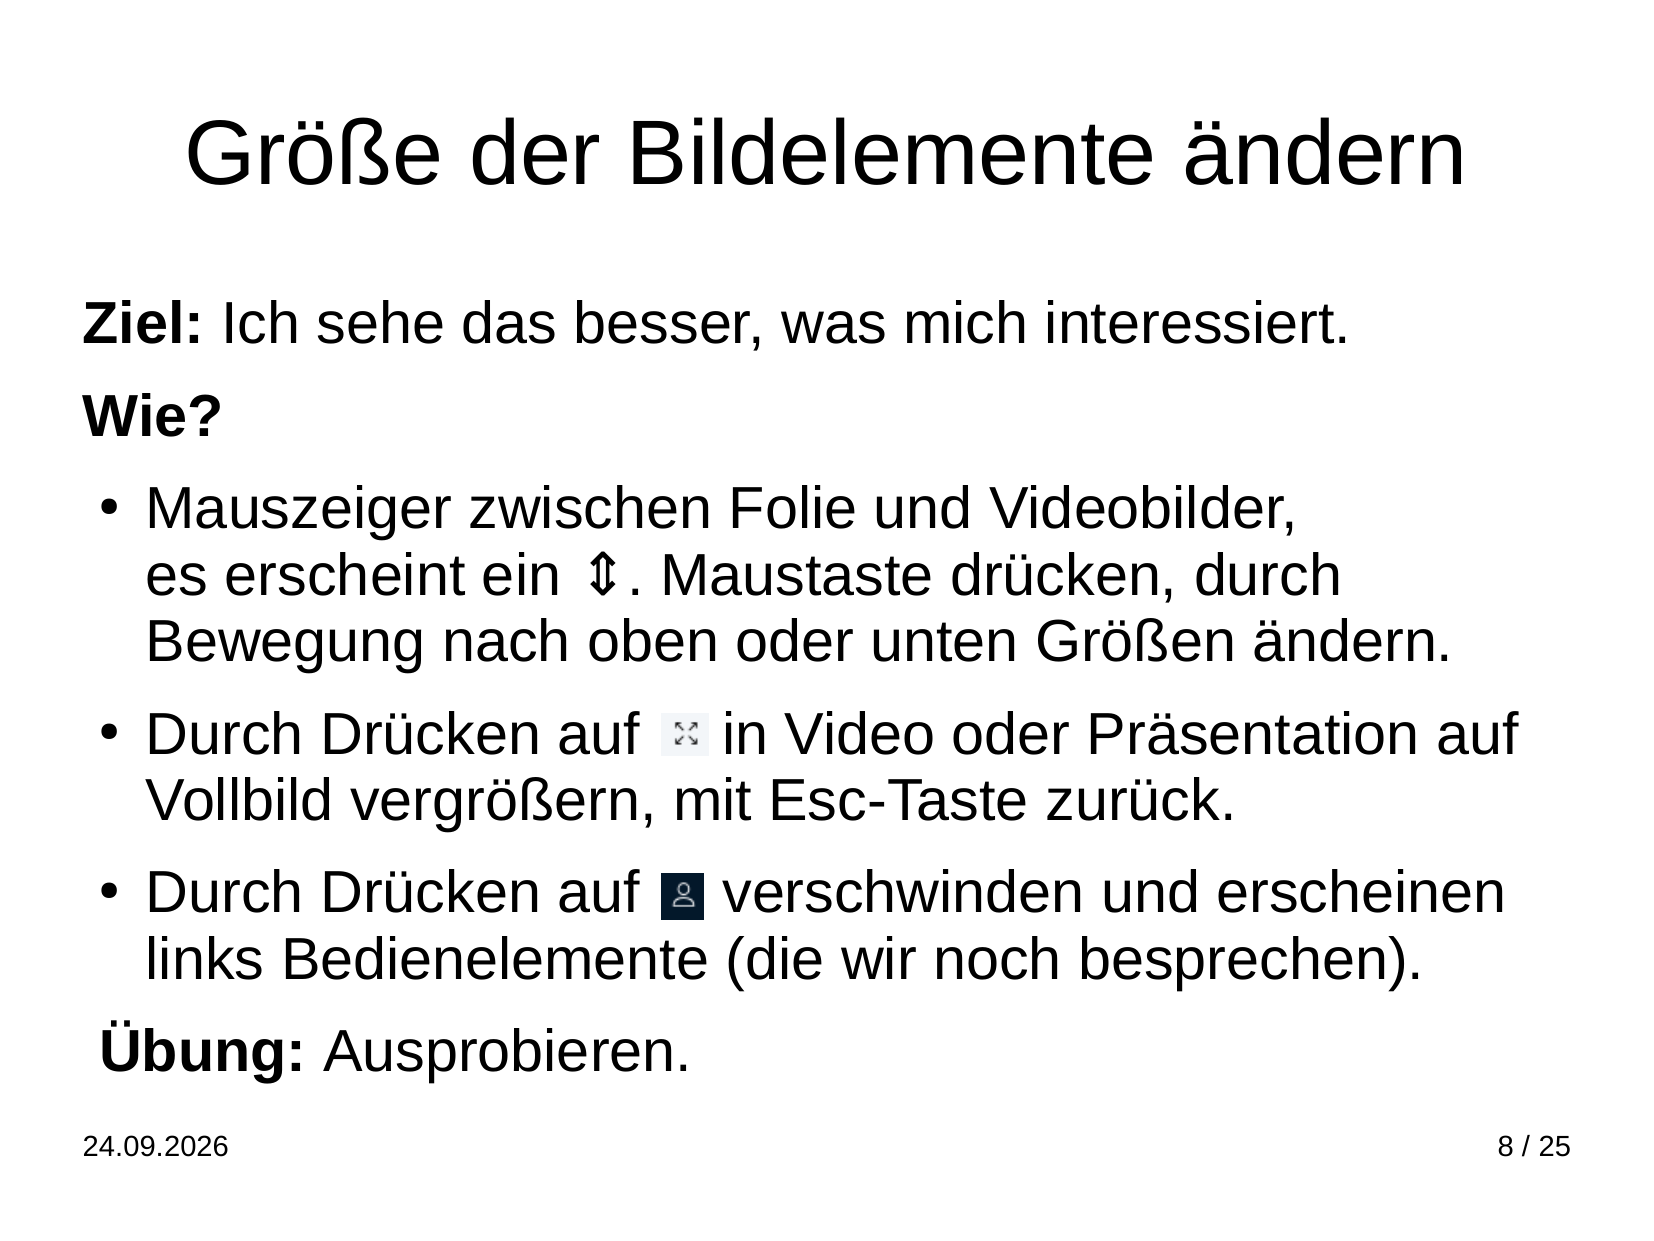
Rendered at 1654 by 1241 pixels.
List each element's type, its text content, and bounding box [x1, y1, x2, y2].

title Größe der Bildelemente ändern [82, 49, 1571, 257]
list Ziel: Ich sehe das besser, was mich interessiert. Wie? Mauszeiger zwischen Folie und Videobilder, es erscheint ein ⇕. Maustaste drücken, durch Bewegung nach oben oder unten Größen ändern. Durch Drücken auf in Video oder Präsentation auf Vollbild vergrößern, mit Esc-Taste zurück. Durch Drücken auf verschwinden und erscheinen links Bedienelemente (die wir noch besprechen). Übung: Ausprobieren. [82, 290, 1571, 1099]
picture [661, 873, 704, 920]
picture [661, 713, 709, 756]
